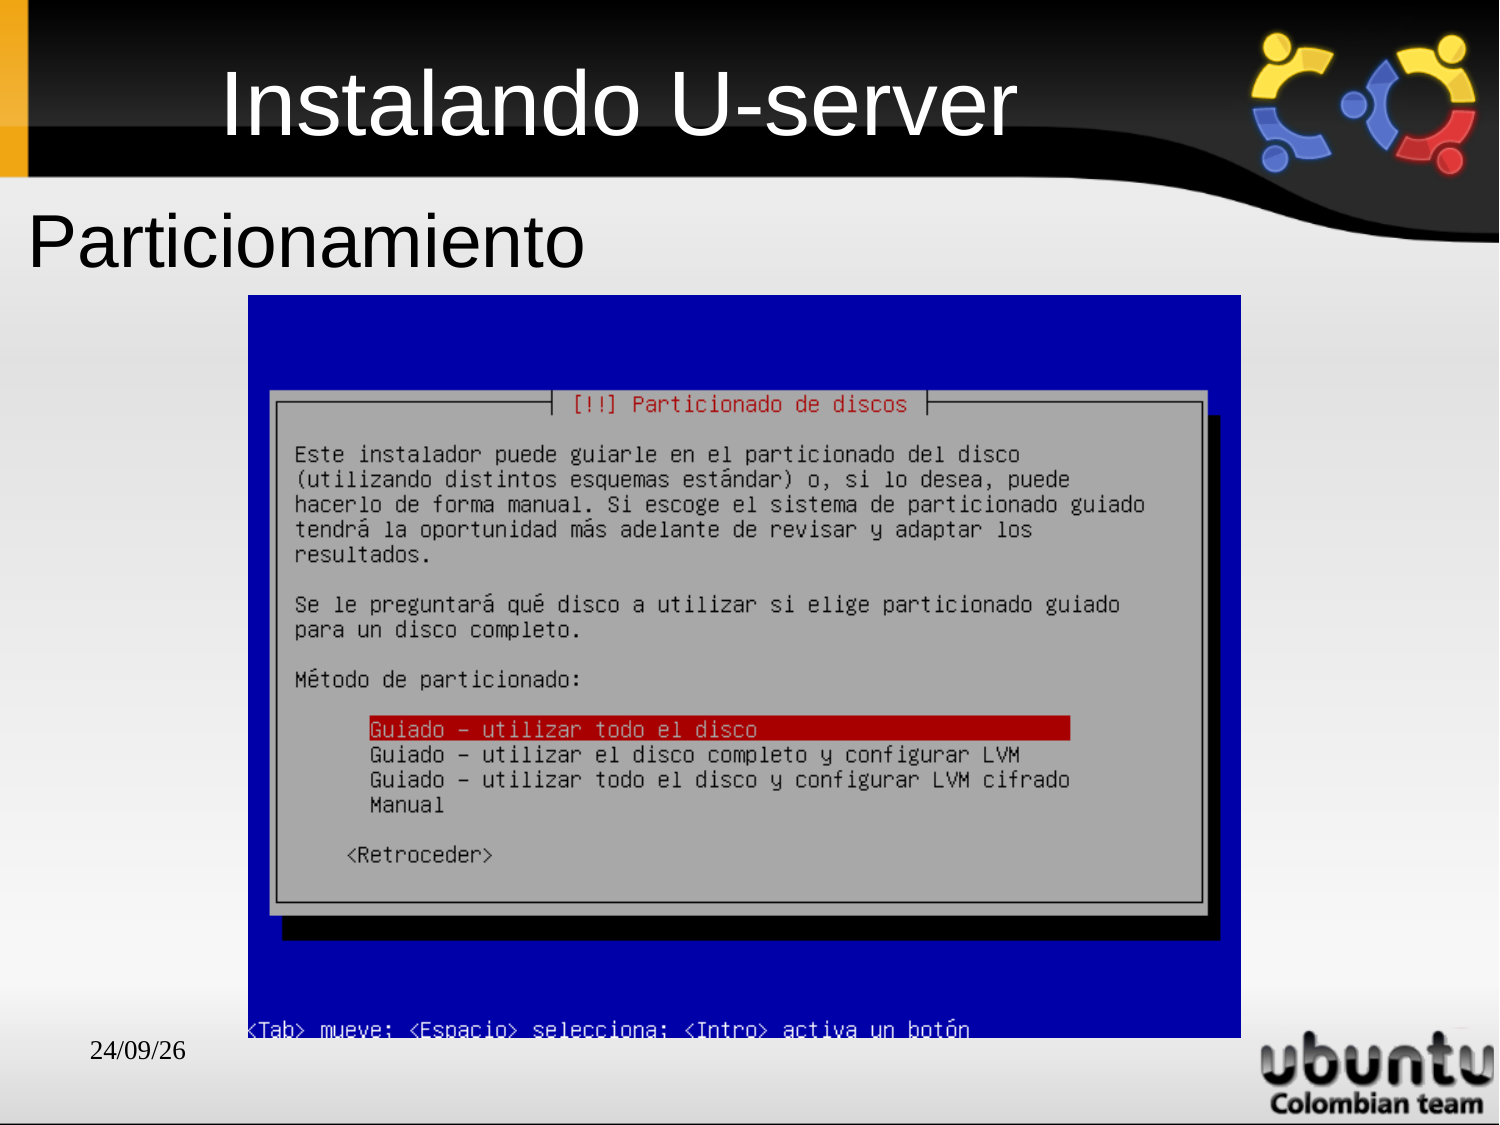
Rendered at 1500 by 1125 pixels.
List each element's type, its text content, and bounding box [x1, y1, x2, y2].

picture [0, 0, 1499, 1125]
title Instalando U-server [59, 29, 1182, 178]
title Particionamiento [27, 128, 1303, 356]
